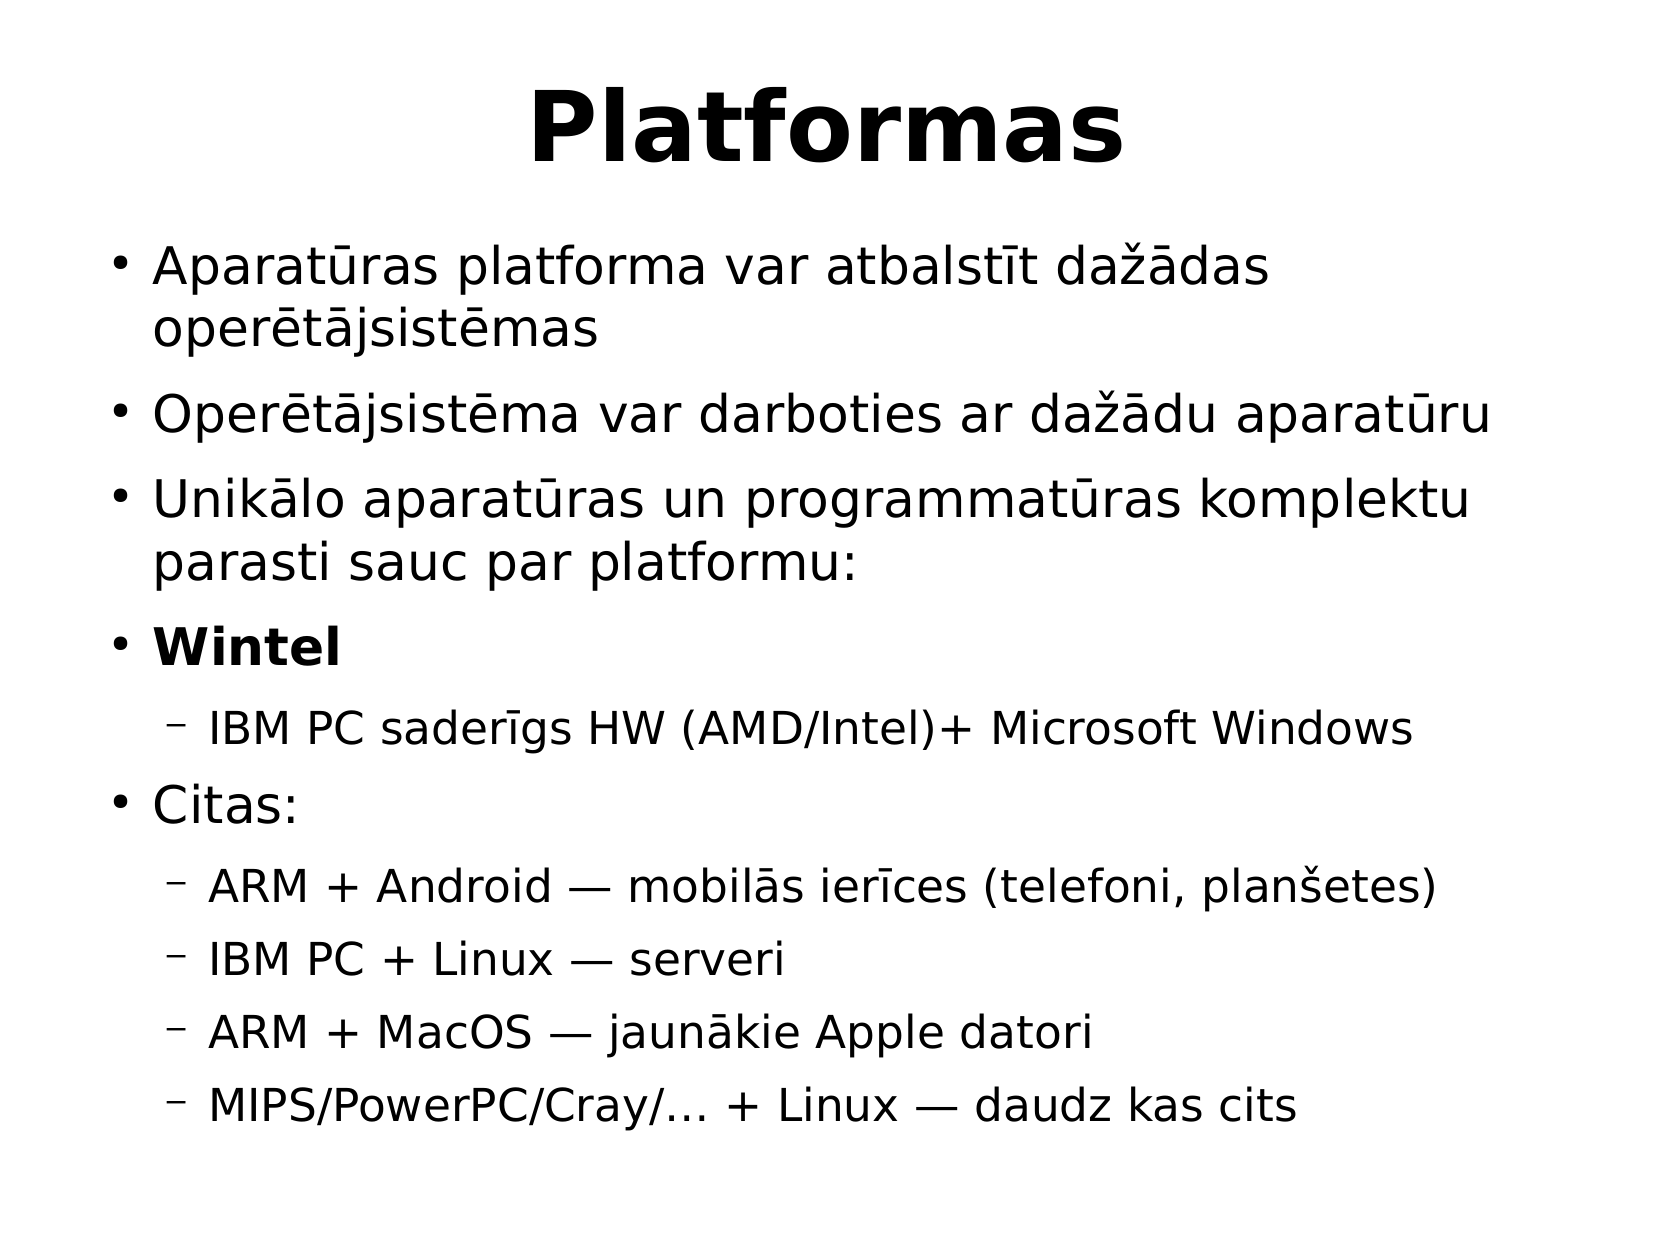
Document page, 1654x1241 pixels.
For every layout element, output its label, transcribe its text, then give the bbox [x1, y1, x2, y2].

list Aparatūras platforma var atbalstīt dažādas operētājsistēmas Operētājsistēma var darboties ar dažādu aparatūru Unikālo aparatūras un programmatūras komplektu parasti sauc par platformu: Wintel IBM PC saderīgs HW (AMD/Intel)+ Microsoft Windows Citas: ARM + Android — mobilās ierīces (telefoni, planšetes) IBM PC + Linux — serveri ARM + MacOS — jaunākie Apple datori MIPS/PowerPC/Cray/… + Linux — daudz kas cits [82, 225, 1538, 1186]
title Platformas [82, 49, 1571, 196]
